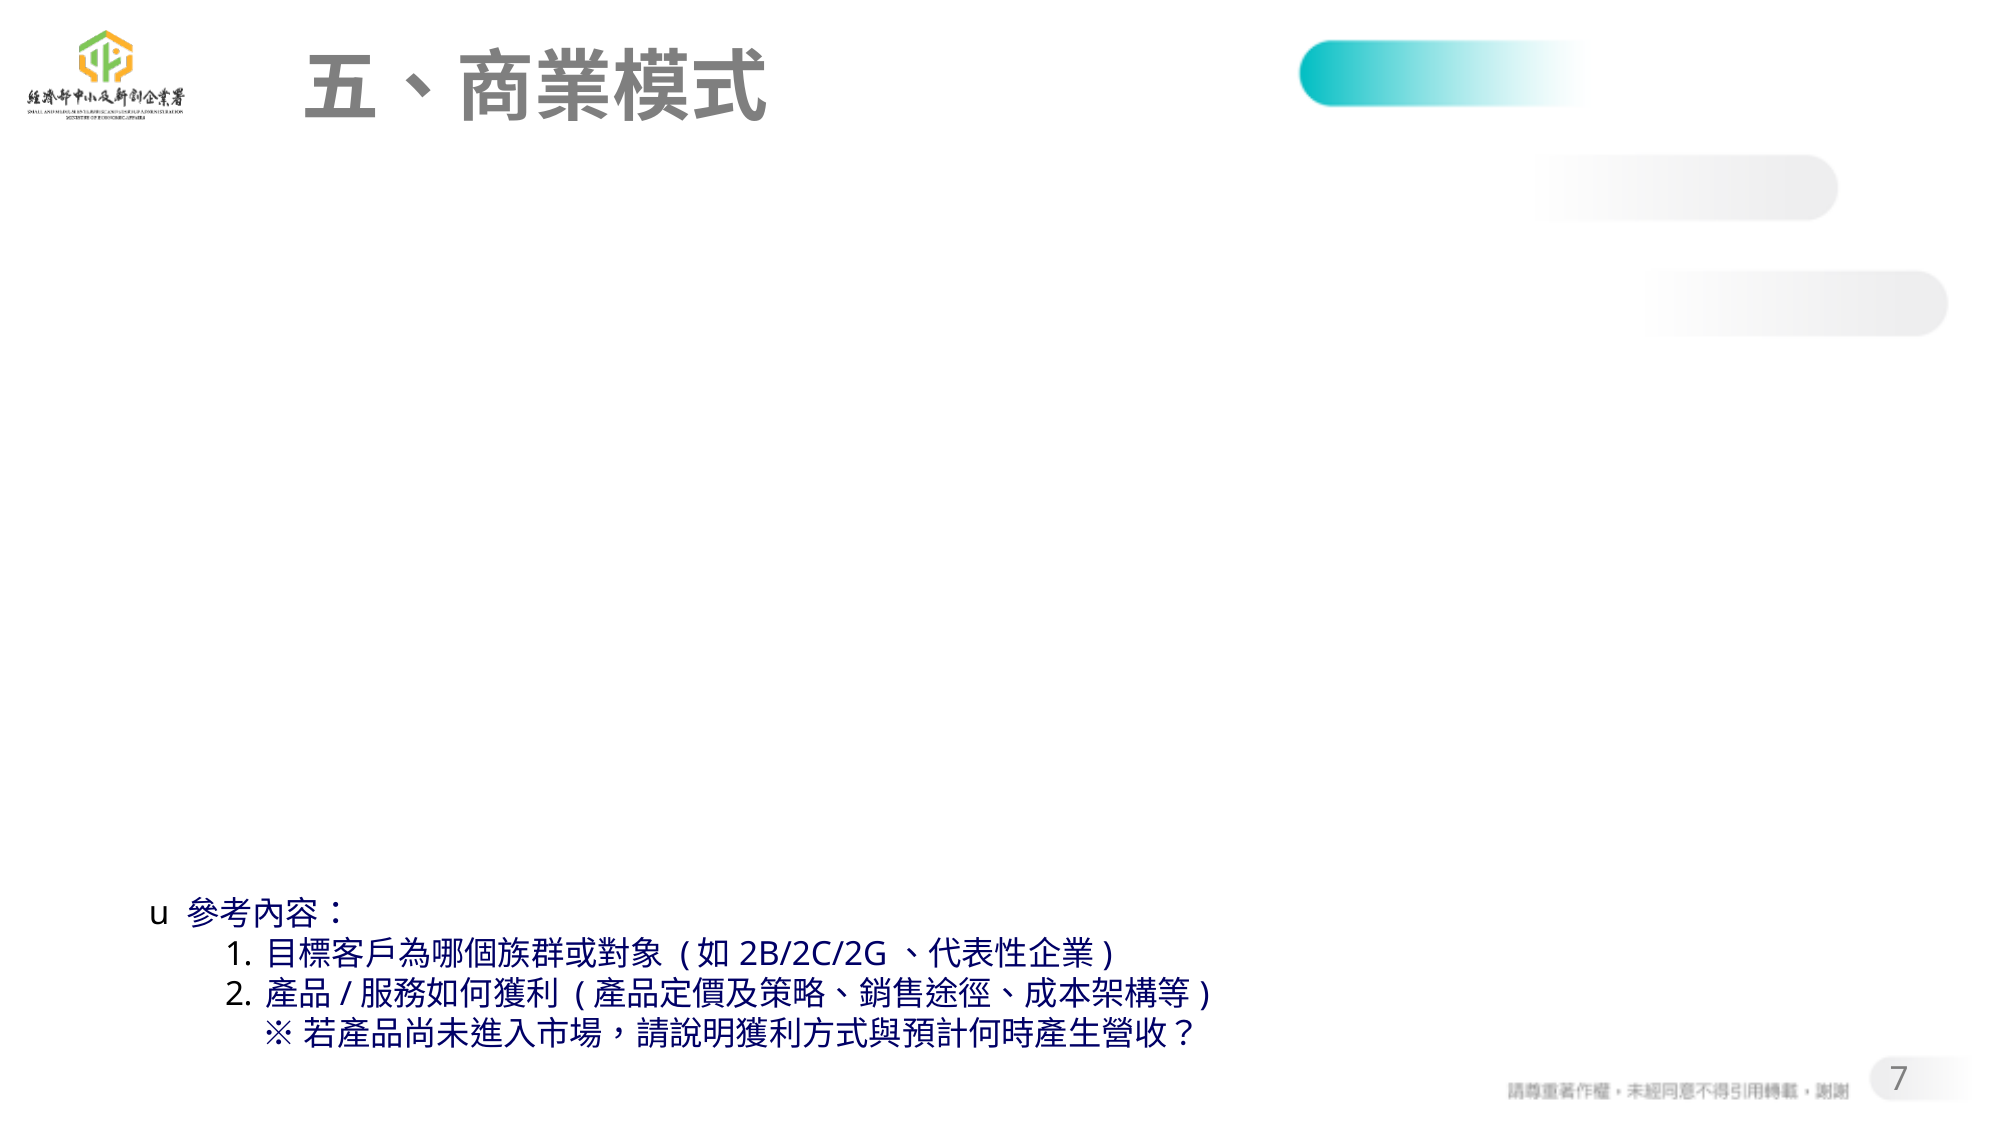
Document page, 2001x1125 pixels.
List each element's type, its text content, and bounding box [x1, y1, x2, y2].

text_box 參考內容： 目標客戶為哪個族群或對象 (如2B/2C/2G、代表性企業) 產品/服務如何獲利 (產品定價及策略、銷售途徑、成本架構等) ※若產品尚未進入市場，請說明獲利方式與預計何時產生營收？ [133, 884, 1182, 1062]
text_box 7 [1874, 1049, 1953, 1110]
title 五、商業模式 [286, 28, 1011, 109]
